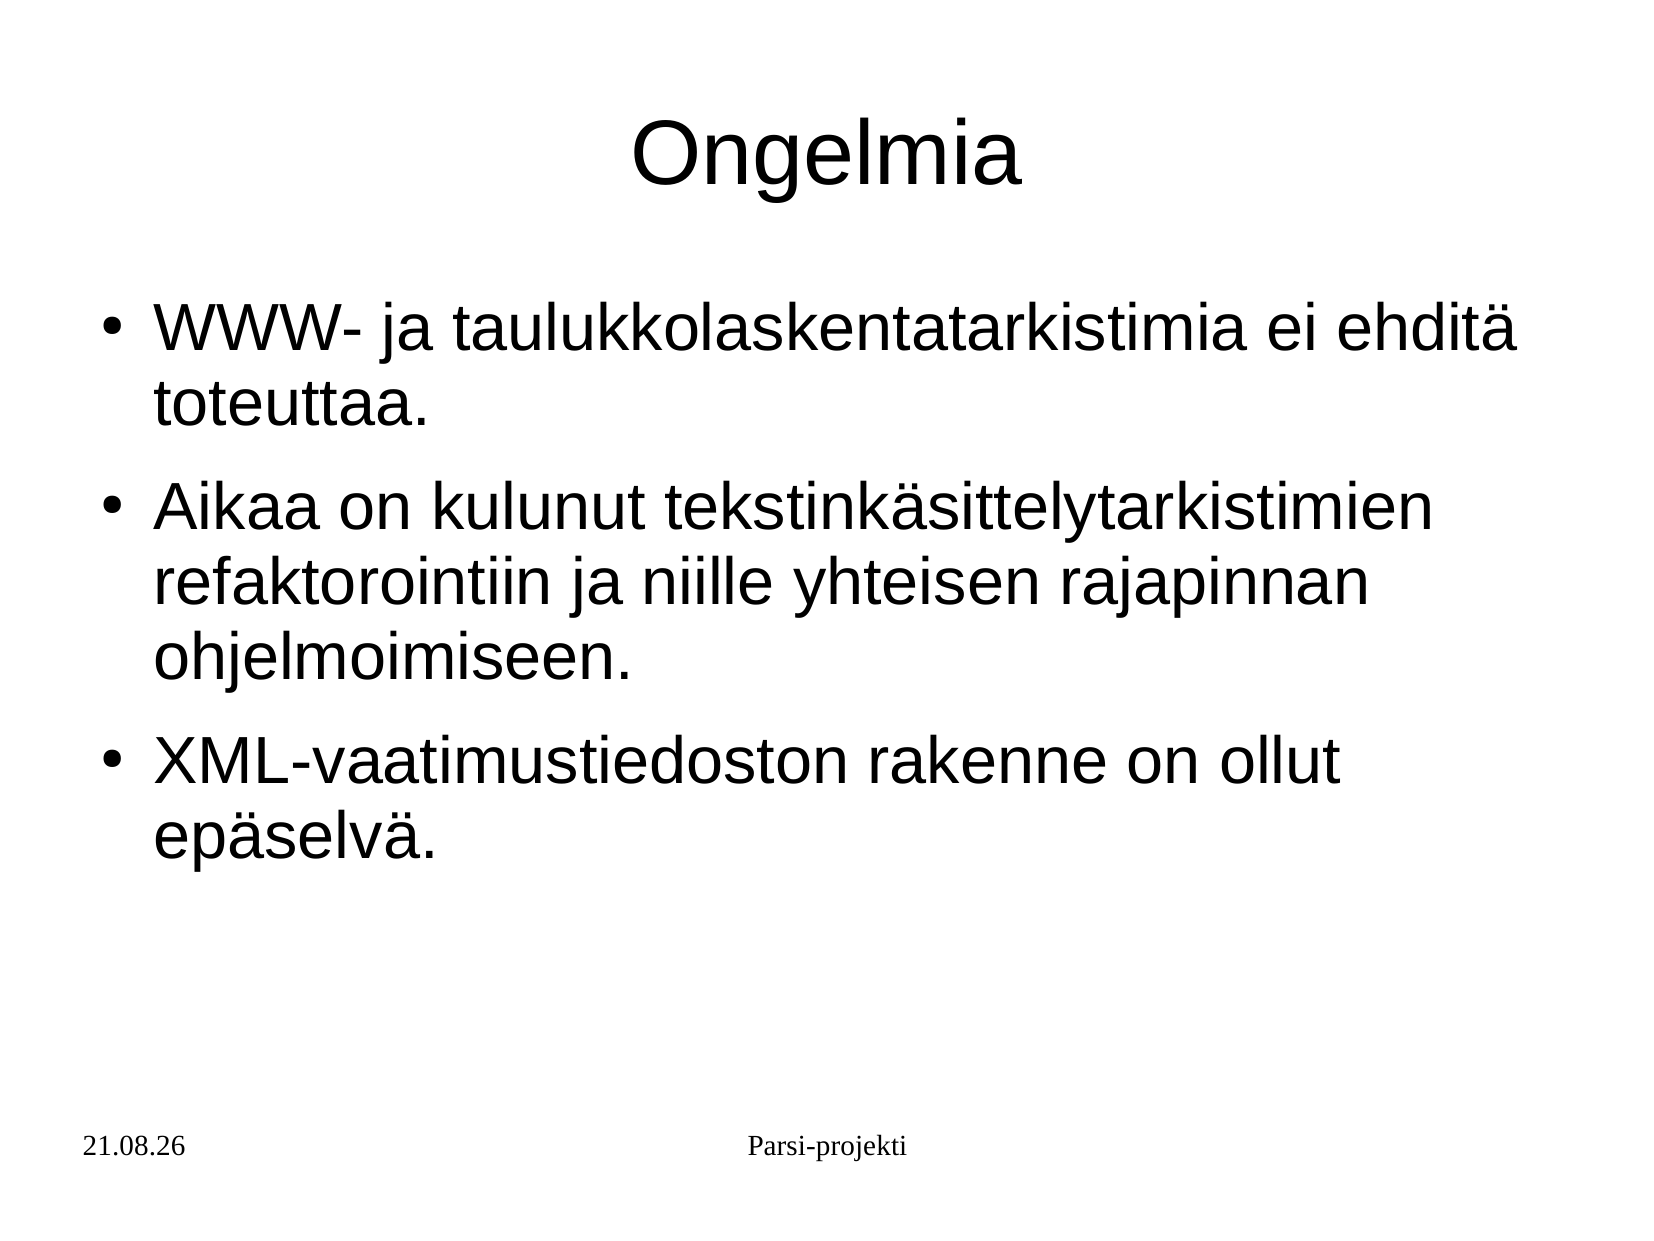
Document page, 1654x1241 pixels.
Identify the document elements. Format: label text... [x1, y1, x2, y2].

list WWW- ja taulukkolaskentatarkistimia ei ehditä toteuttaa. Aikaa on kulunut tekstinkäsittelytarkistimien refaktorointiin ja niille yhteisen rajapinnan ohjelmoimiseen. XML-vaatimustiedoston rakenne on ollut epäselvä. [82, 290, 1571, 1109]
title Ongelmia [82, 49, 1571, 257]
